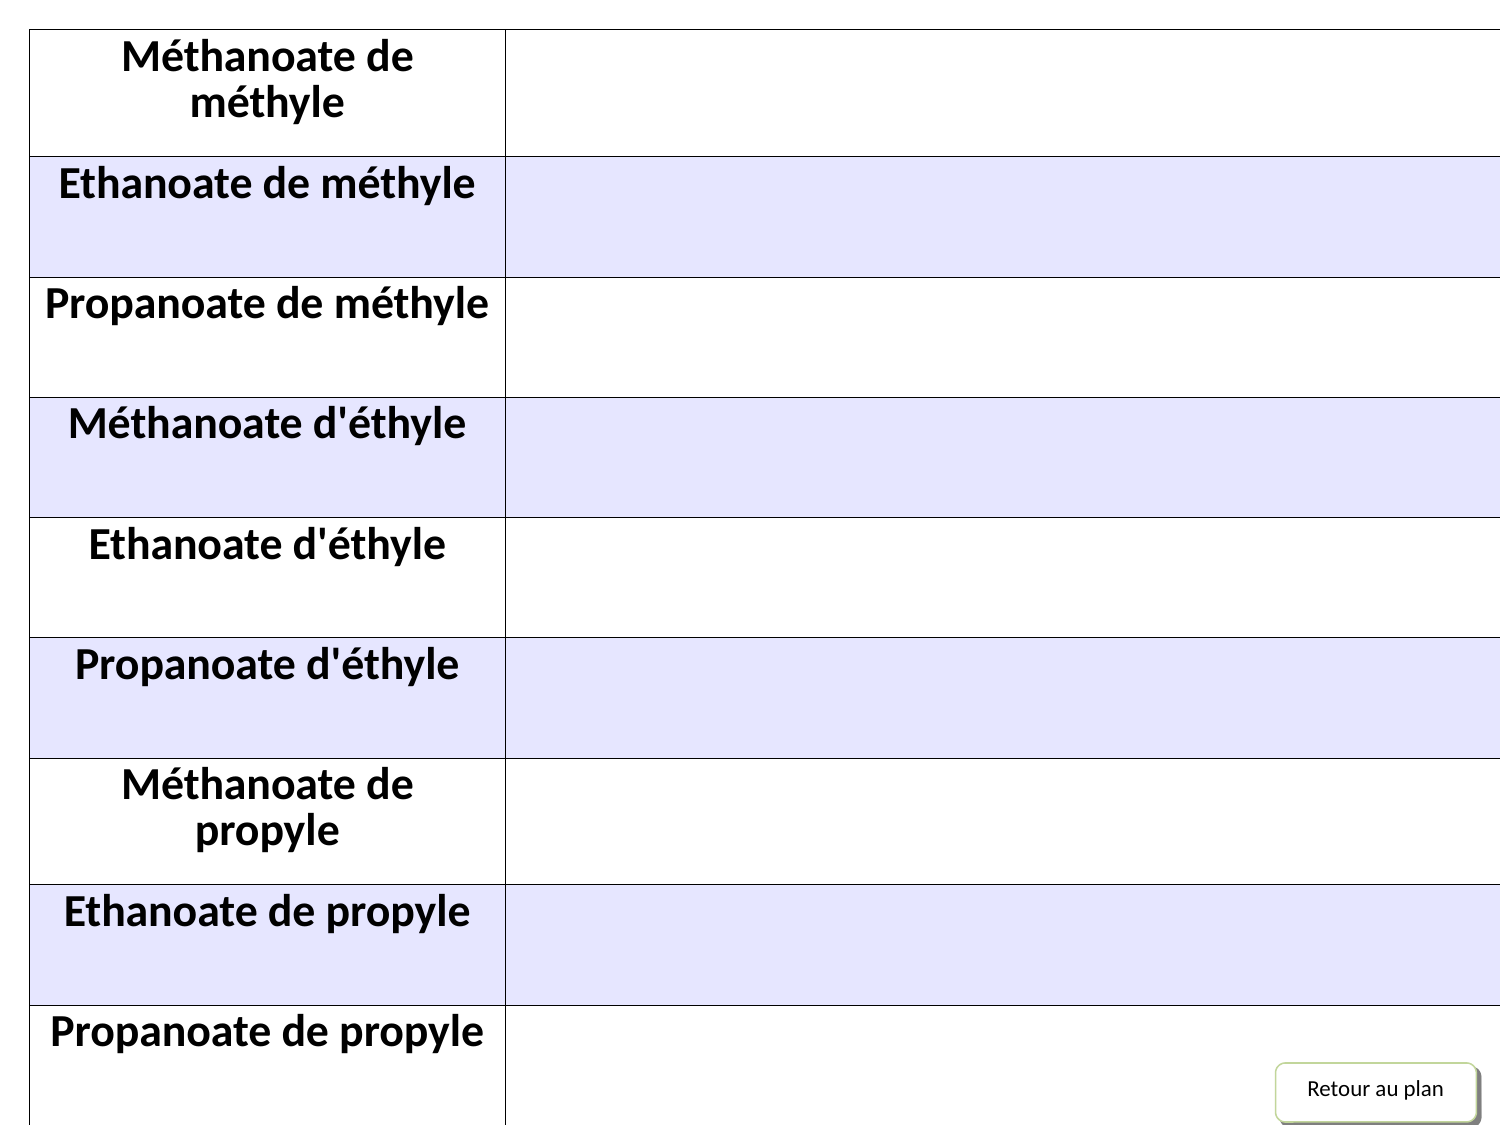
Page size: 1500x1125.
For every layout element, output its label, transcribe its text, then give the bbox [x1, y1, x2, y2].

table_cell Méthanoate de propyle [30, 759, 505, 884]
table_cell Propanoate d'éthyle [30, 638, 505, 758]
table_header [506, 30, 1500, 156]
table_cell Ethanoate de propyle [30, 885, 505, 1005]
table_cell [506, 157, 1500, 277]
table_cell Propanoate de méthyle [30, 278, 505, 397]
table_cell Ethanoate de méthyle [30, 157, 505, 277]
table_cell Ethanoate d'éthyle [30, 518, 505, 637]
table_cell [506, 638, 1500, 758]
table_cell Méthanoate d'éthyle [30, 398, 505, 517]
table_cell [506, 518, 1500, 637]
table_cell [506, 885, 1500, 1005]
table_header Méthanoate de méthyle [30, 30, 505, 156]
table_cell [506, 1006, 1500, 1125]
table_cell [506, 398, 1500, 517]
text_box Retour au plan [1275, 1062, 1477, 1122]
table_cell Propanoate de propyle [30, 1006, 505, 1125]
table_cell [506, 759, 1500, 884]
table_cell [506, 278, 1500, 397]
